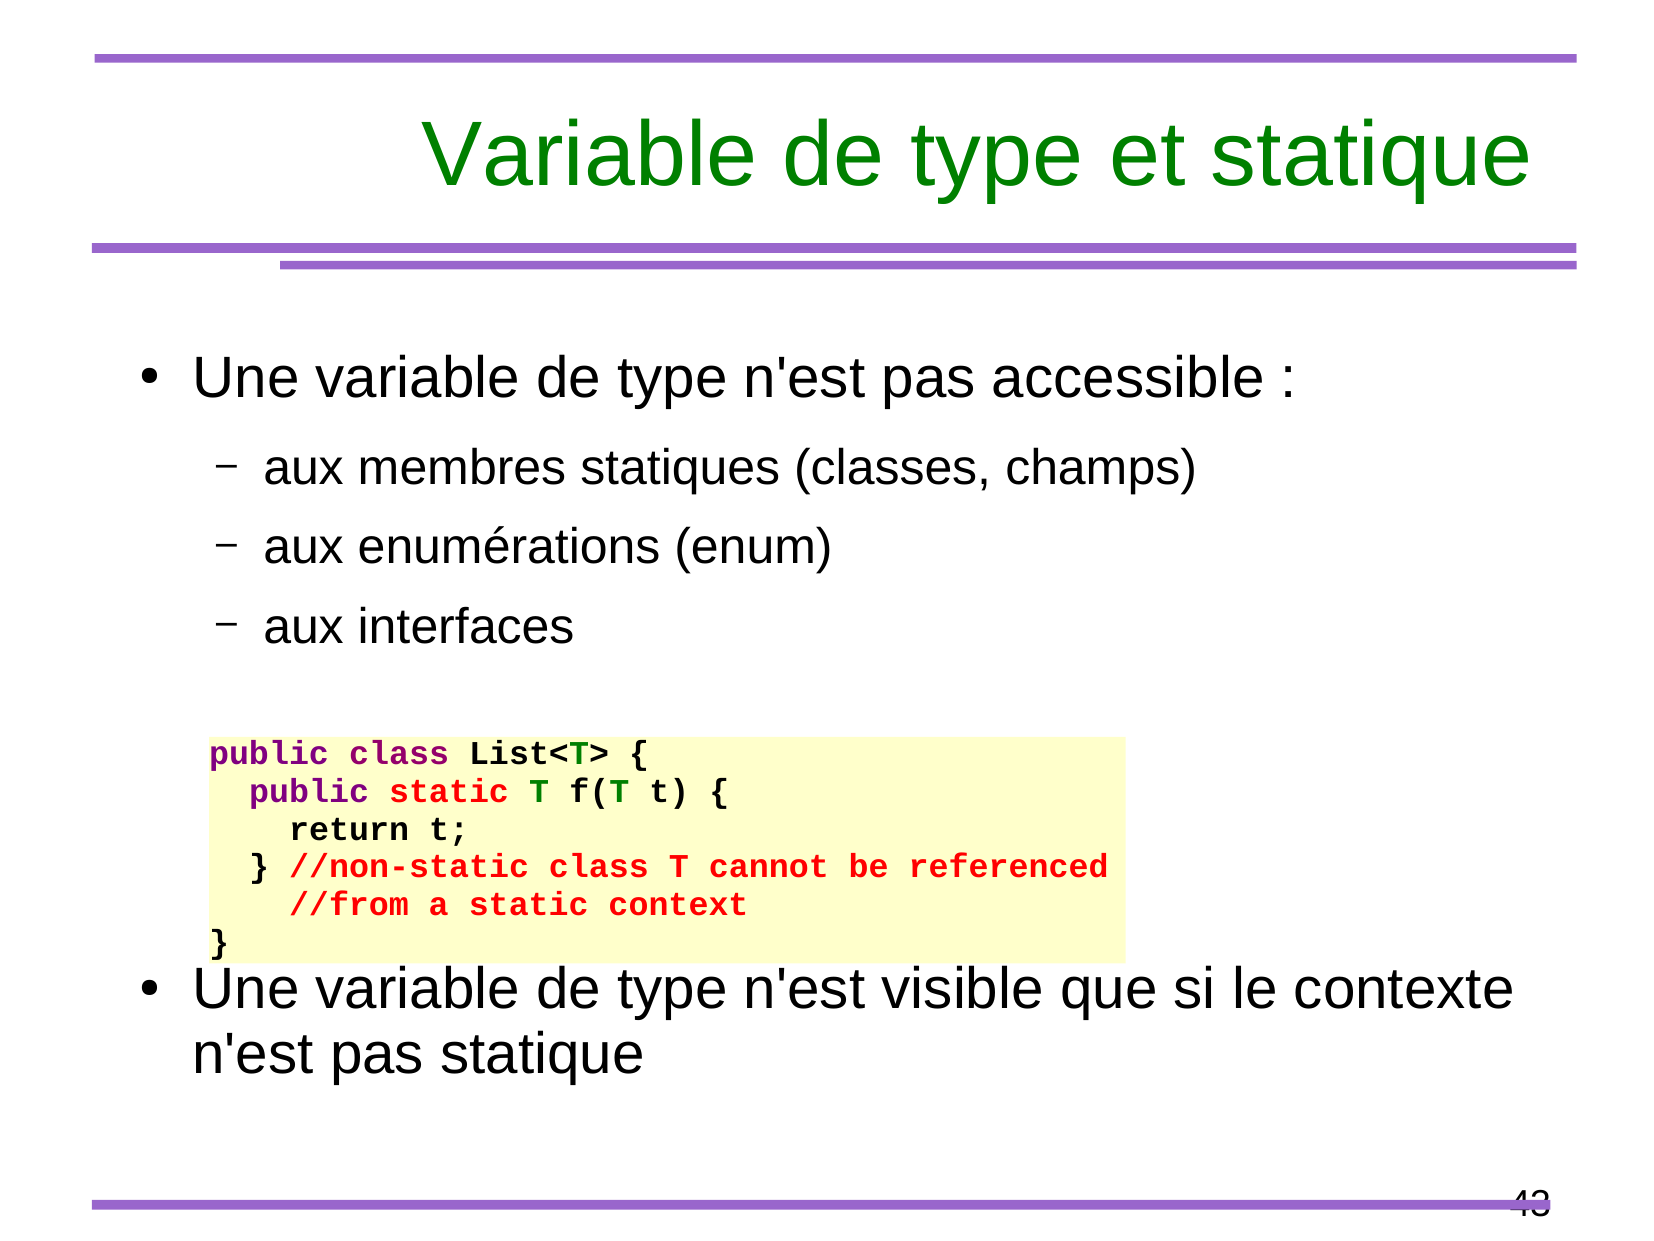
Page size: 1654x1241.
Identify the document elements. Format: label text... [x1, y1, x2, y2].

title Variable de type et statique [121, 49, 1534, 257]
list Une variable de type n'est pas accessible : aux membres statiques (classes, champs) aux enumérations (enum) aux interfaces Une variable de type n'est visible que si le contexte n'est pas statique [121, 344, 1534, 1159]
text_box public class List<T> { public static T f(T t) { return t; } //non-static class T cannot be referenced //from a static context } [209, 736, 1126, 964]
